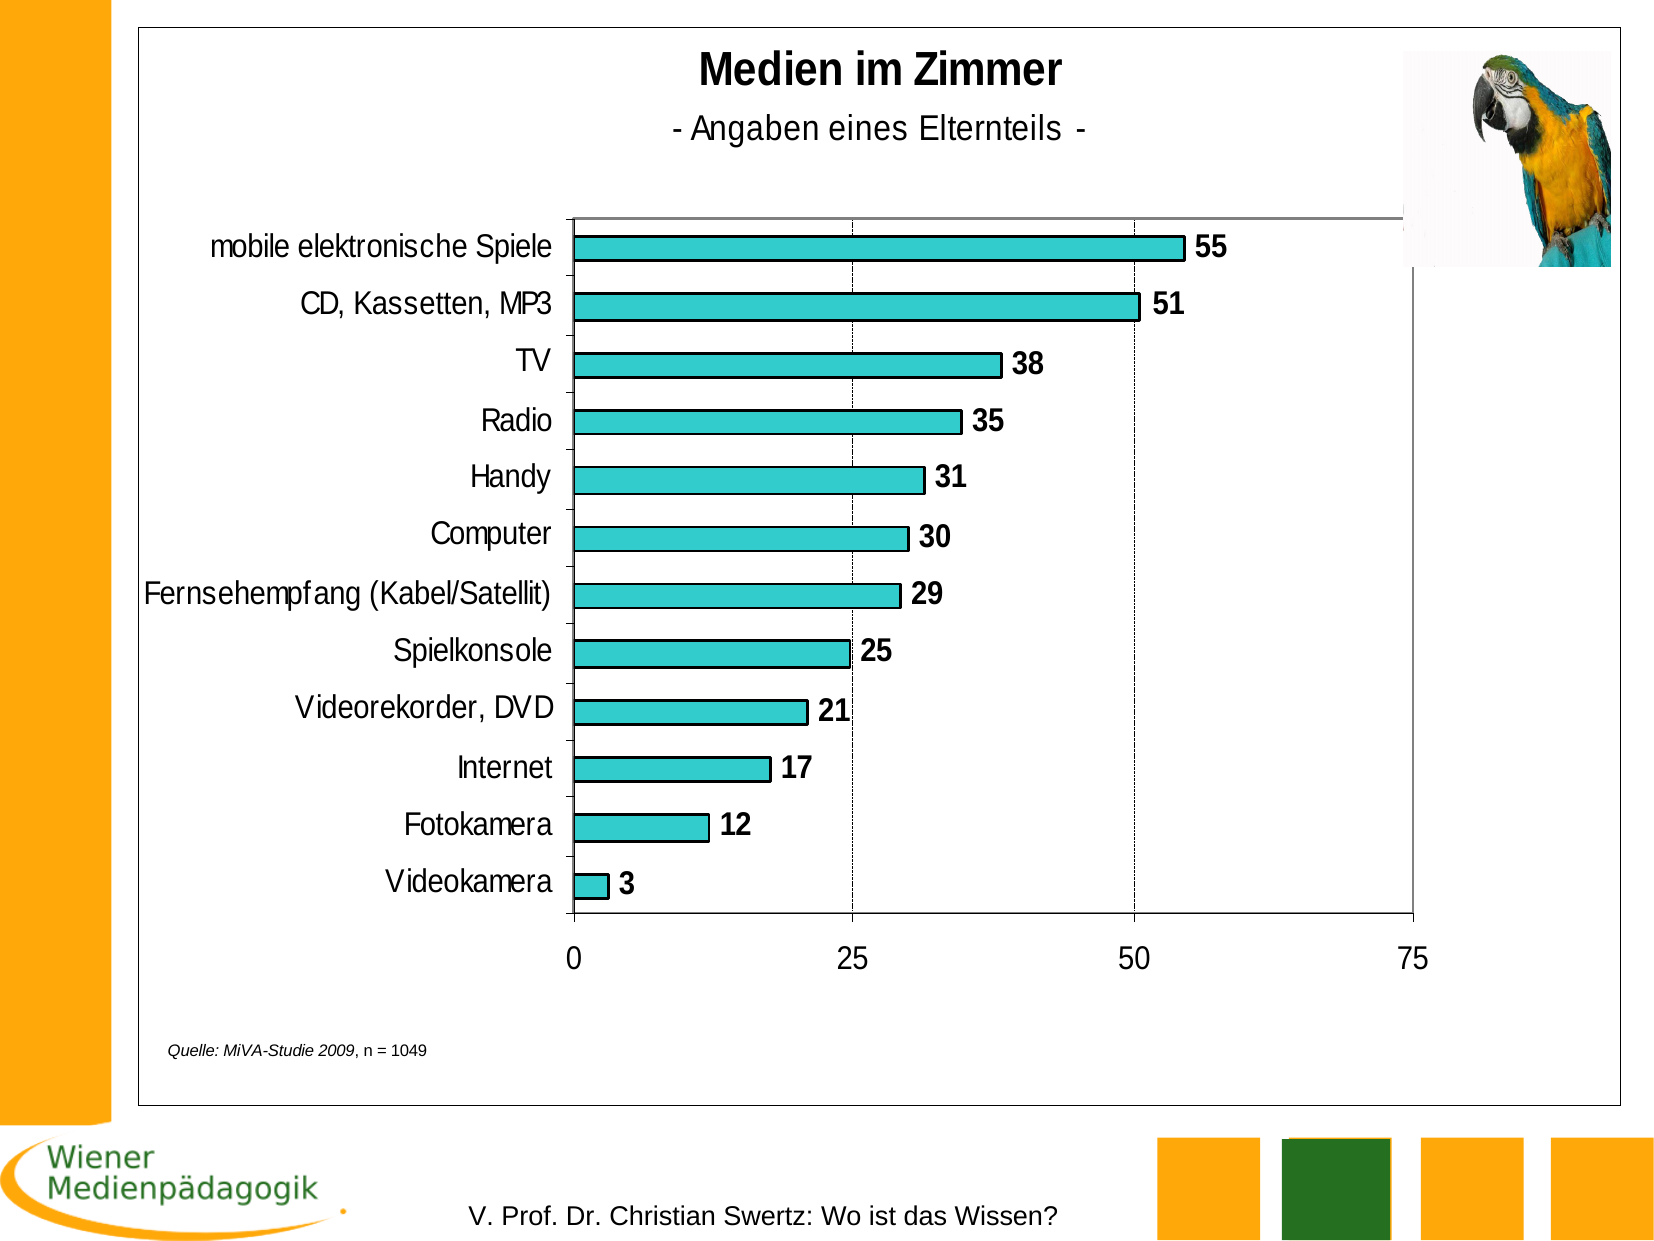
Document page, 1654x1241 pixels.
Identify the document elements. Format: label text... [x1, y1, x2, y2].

text_box [1281, 1139, 1391, 1241]
picture [0, 12, 1636, 1241]
text_box Quelle: MiVA-Studie 2009, n = 1049 [152, 1014, 669, 1087]
